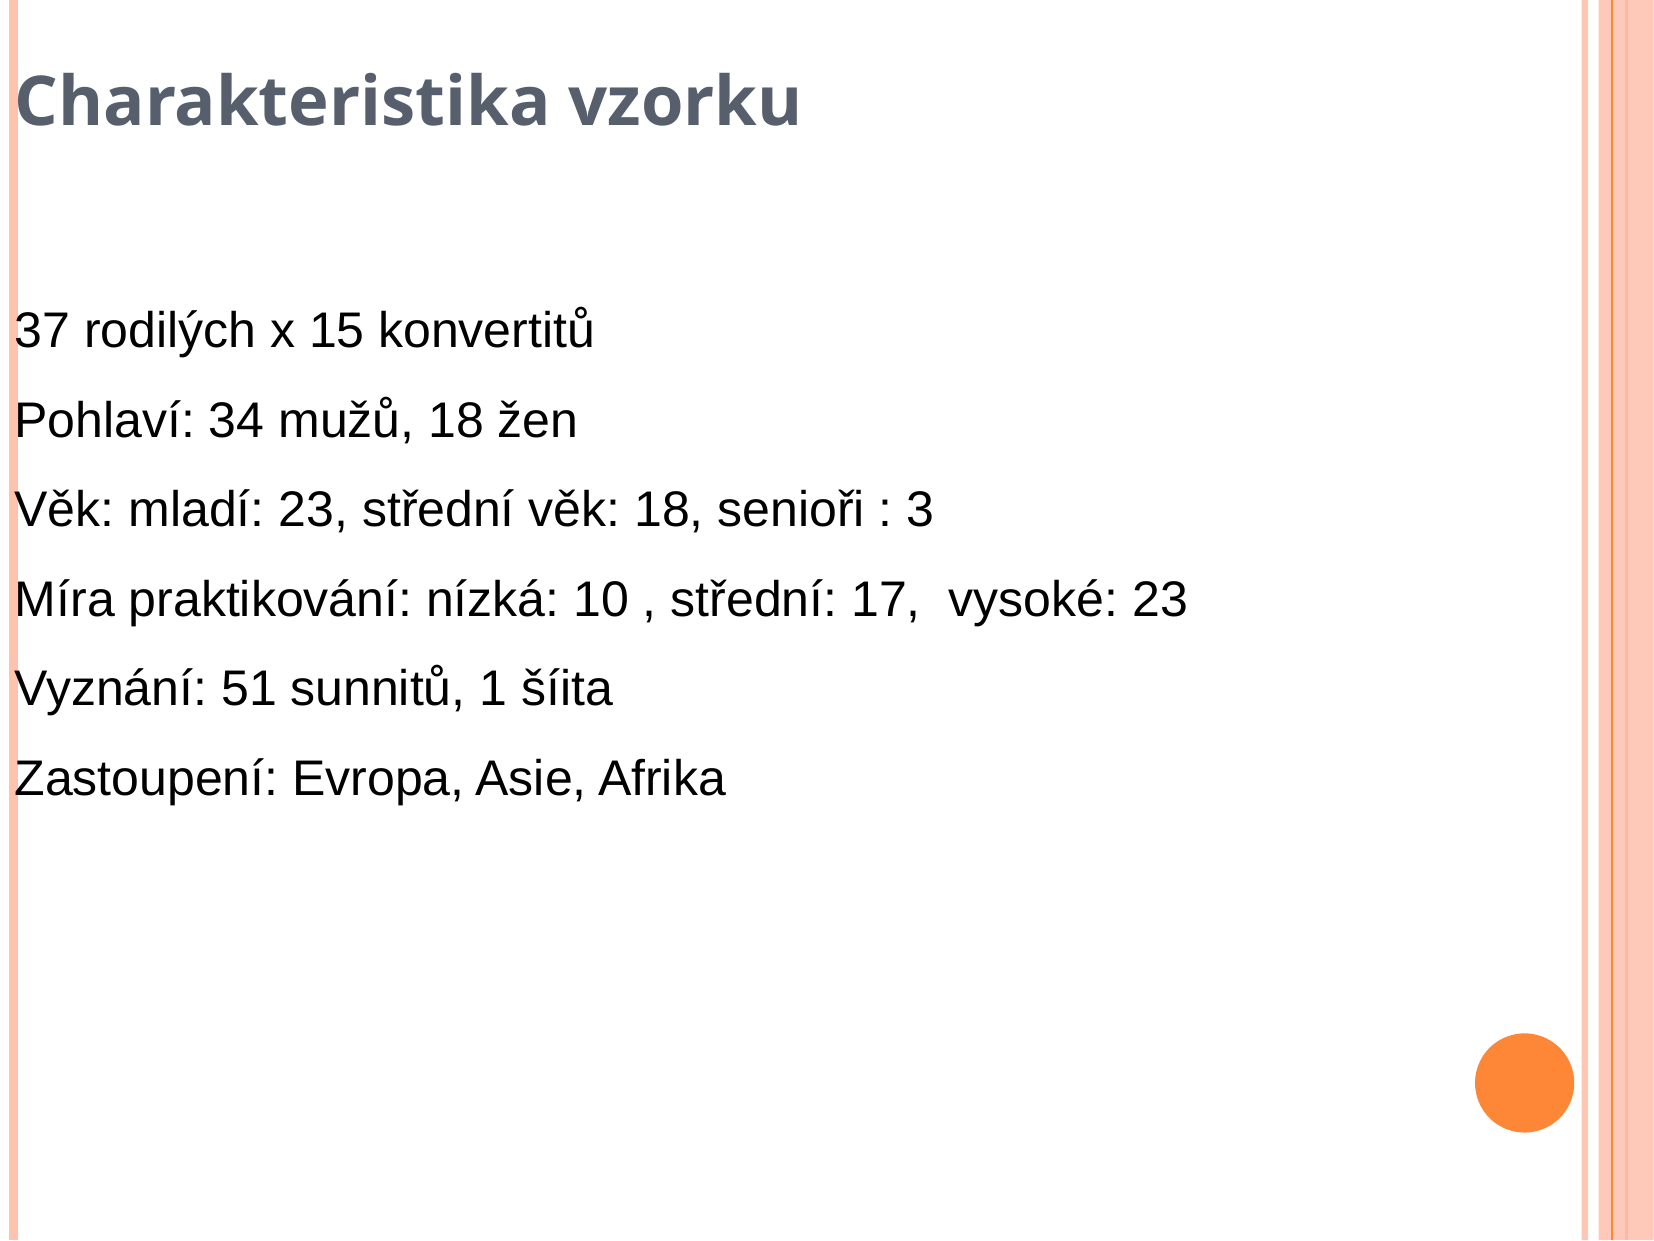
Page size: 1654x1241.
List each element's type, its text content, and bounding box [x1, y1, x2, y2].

list 37 rodilých x 15 konvertitů Pohlaví: 34 mužů, 18 žen Věk: mladí: 23, střední věk: 18, senioři : 3 Míra praktikování: nízká: 10 , střední: 17, vysoké: 23 Vyznání: 51 sunnitů, 1 šíita Zastoupení: Evropa, Asie, Afrika [0, 290, 1489, 1109]
title Charakteristika vzorku [0, 49, 1489, 257]
